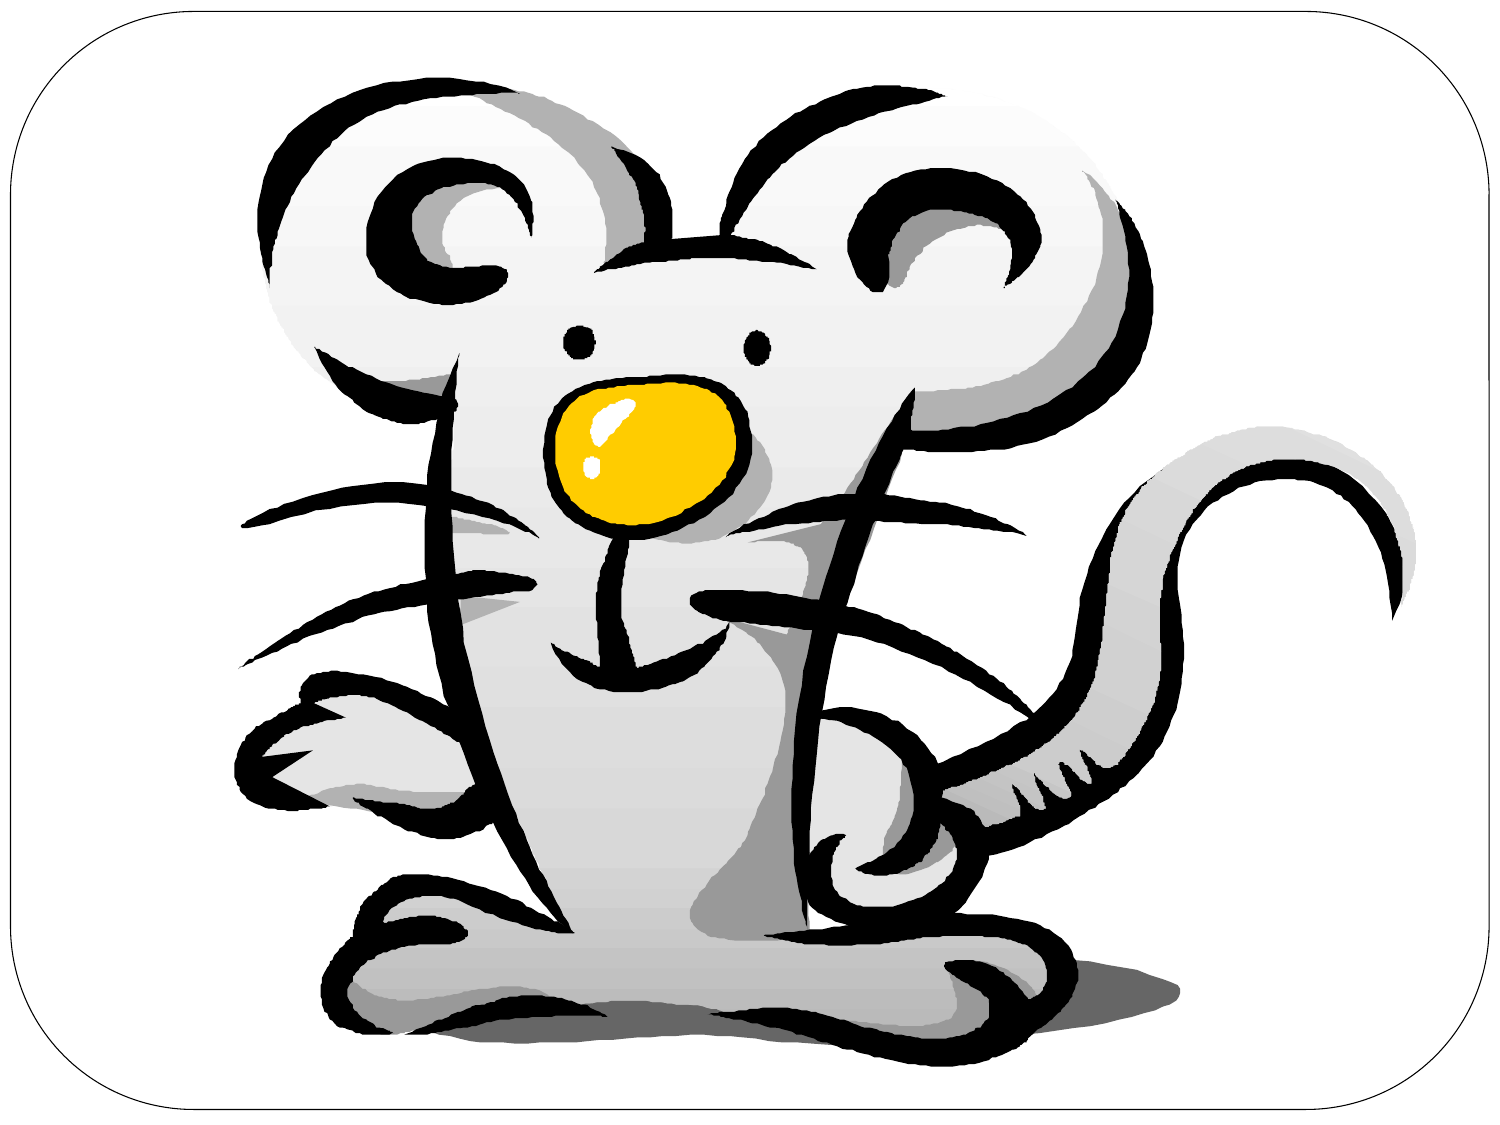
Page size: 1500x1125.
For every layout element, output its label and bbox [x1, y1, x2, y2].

picture [234, 77, 1416, 1067]
